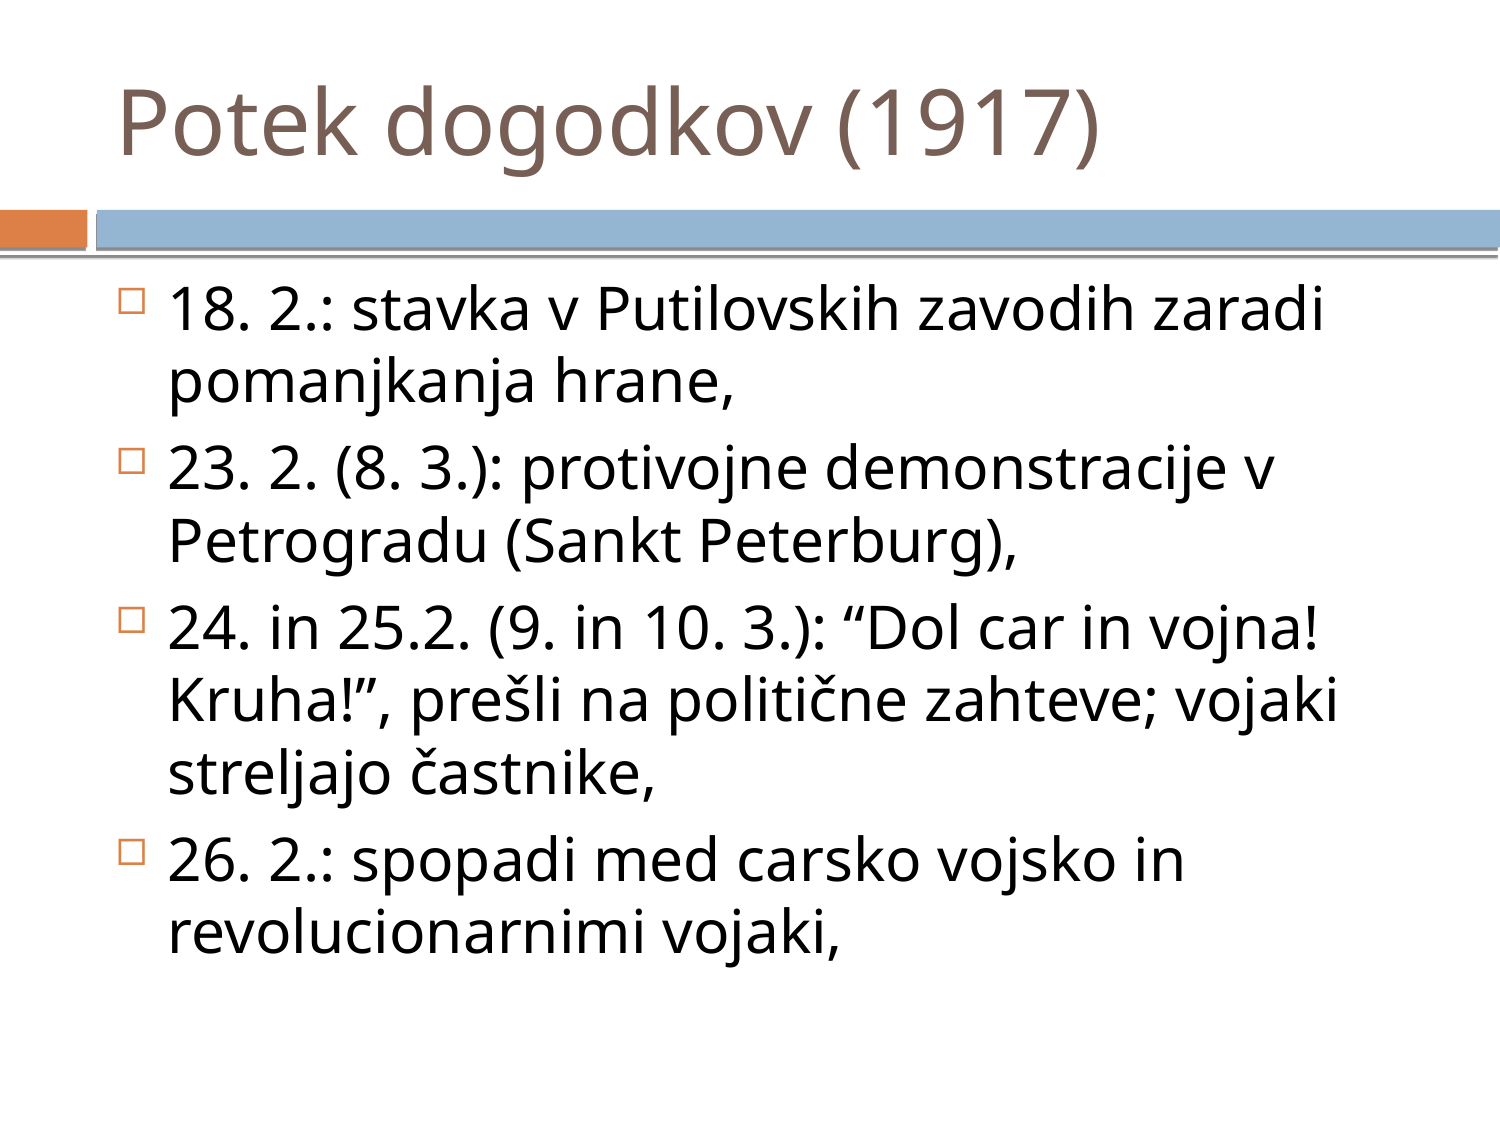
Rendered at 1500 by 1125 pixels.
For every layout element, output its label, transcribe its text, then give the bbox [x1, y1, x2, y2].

list 18. 2.: stavka v Putilovskih zavodih zaradi pomanjkanja hrane, 23. 2. (8. 3.): protivojne demonstracije v Petrogradu (Sankt Peterburg), 24. in 25.2. (9. in 10. 3.): “Dol car in vojna! Kruha!”, prešli na politične zahteve; vojaki streljajo častnike, 26. 2.: spopadi med carsko vojsko in revolucionarnimi vojaki, [100, 262, 1438, 1000]
title Potek dogodkov (1917) [100, 37, 1438, 200]
